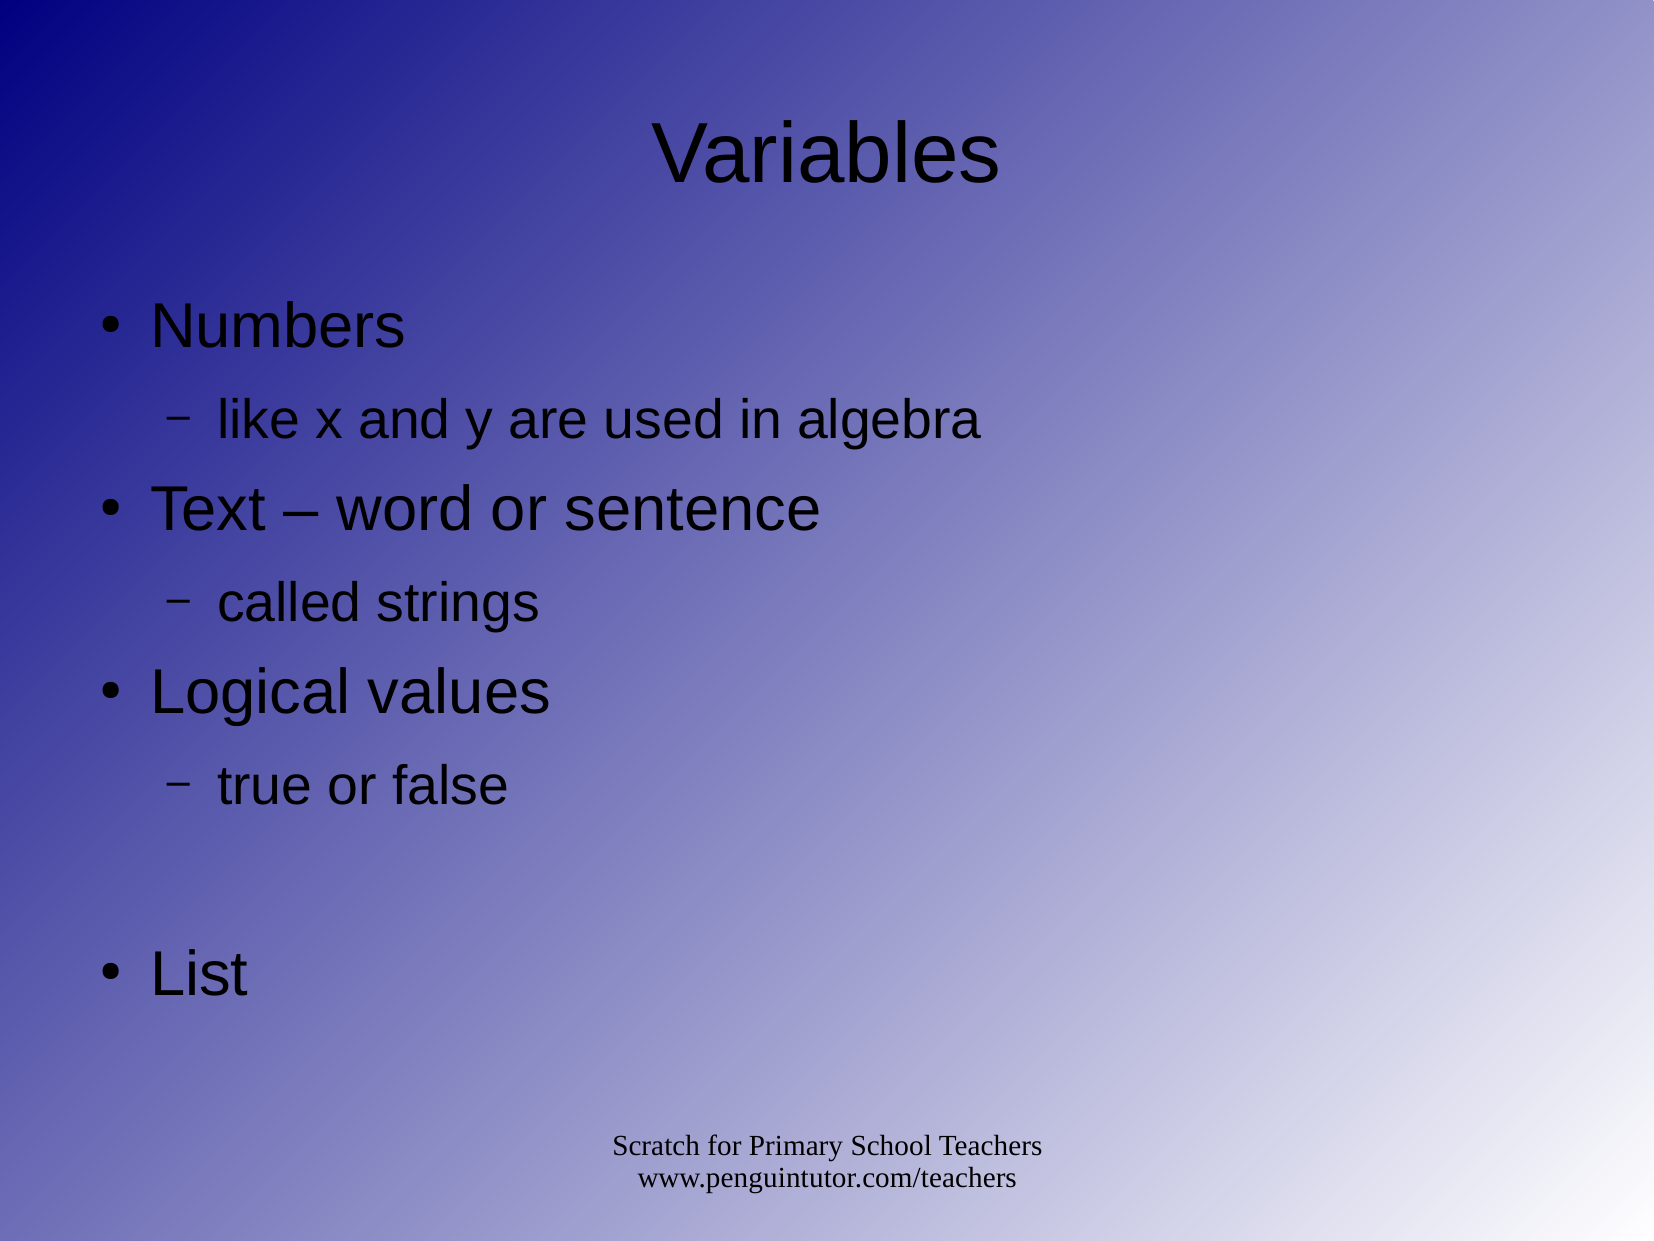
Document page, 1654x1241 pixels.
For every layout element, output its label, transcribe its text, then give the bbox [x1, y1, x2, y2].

title Variables [82, 49, 1571, 257]
list Numbers like x and y are used in algebra Text – word or sentence called strings Logical values true or false List [82, 290, 1571, 1010]
